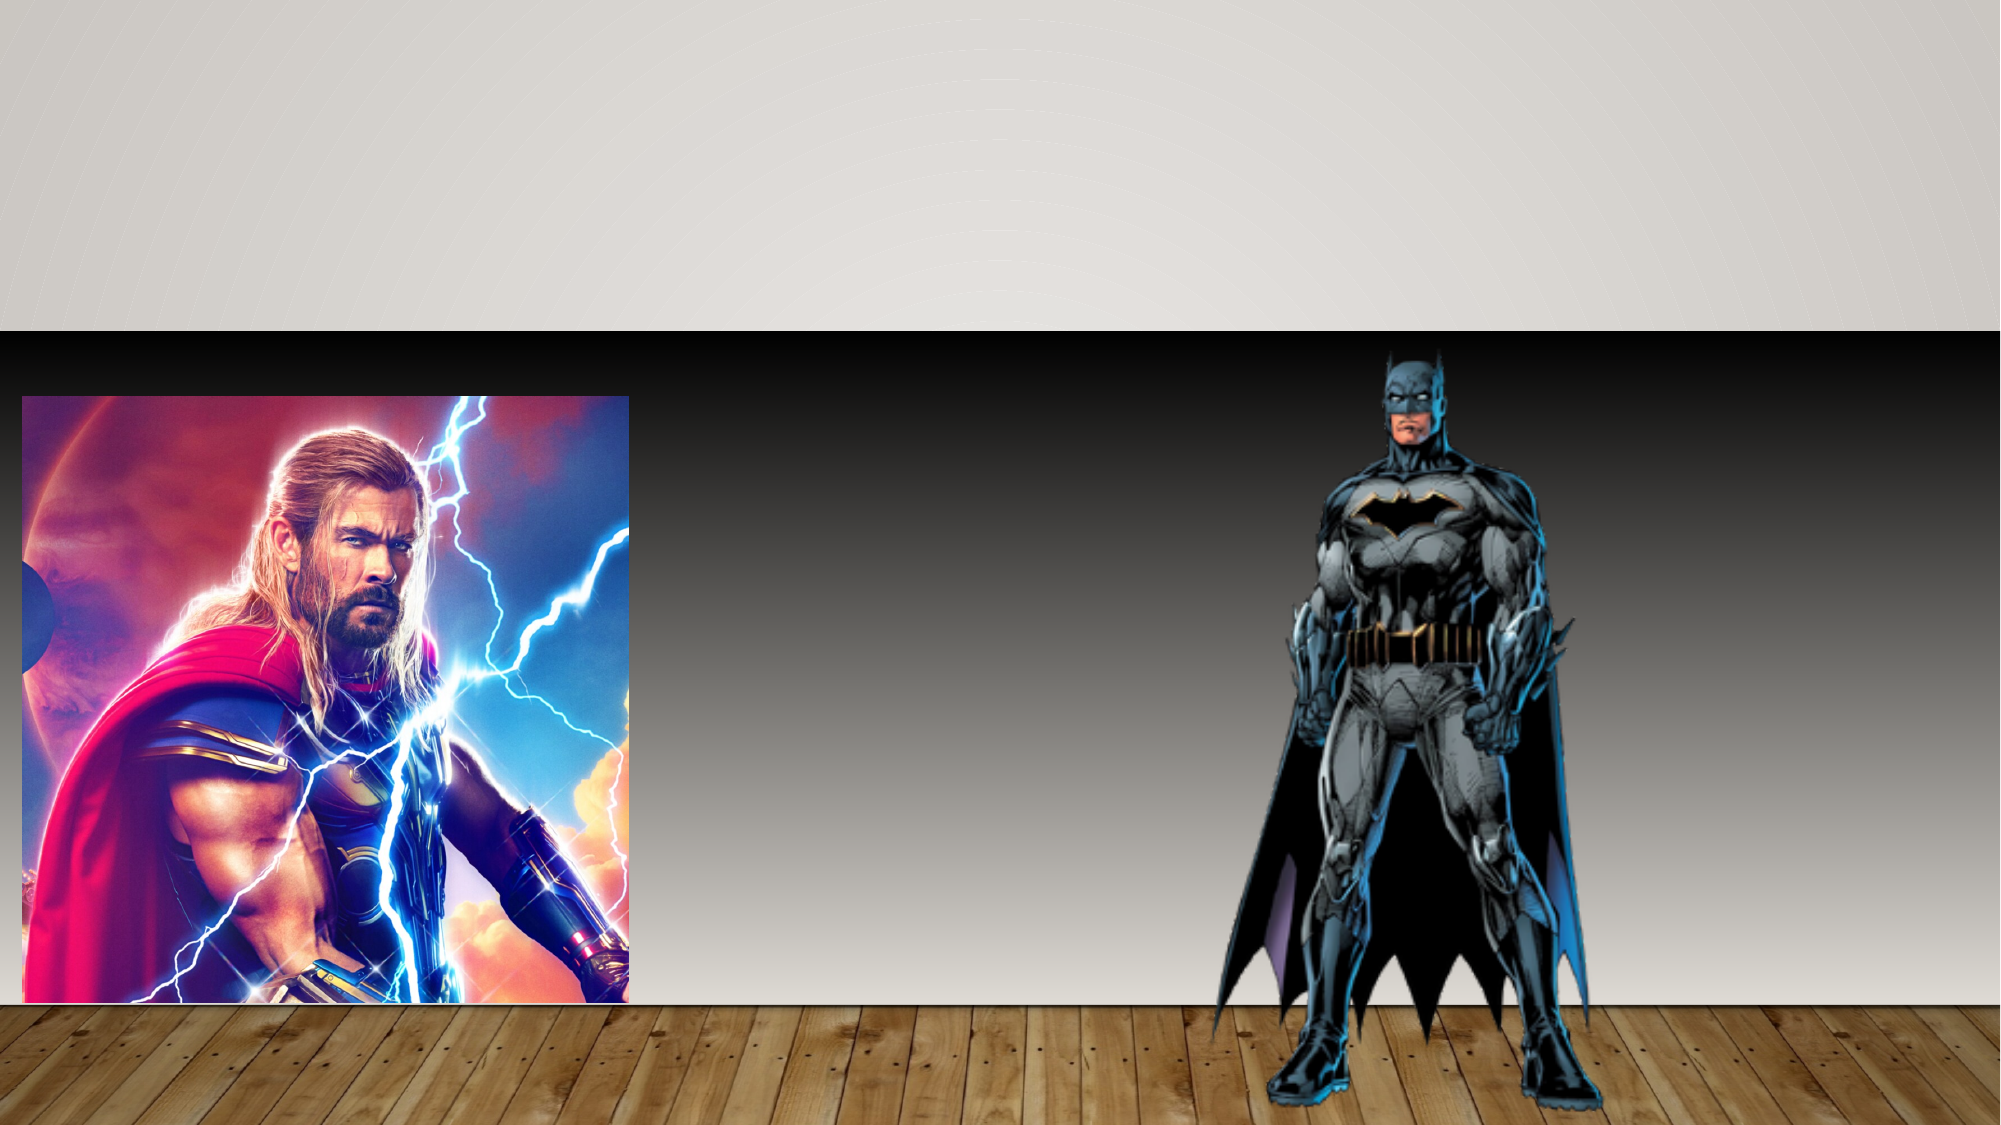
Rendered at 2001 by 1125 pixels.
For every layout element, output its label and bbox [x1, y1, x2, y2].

picture [22, 396, 629, 1003]
picture [1200, 348, 1651, 1125]
